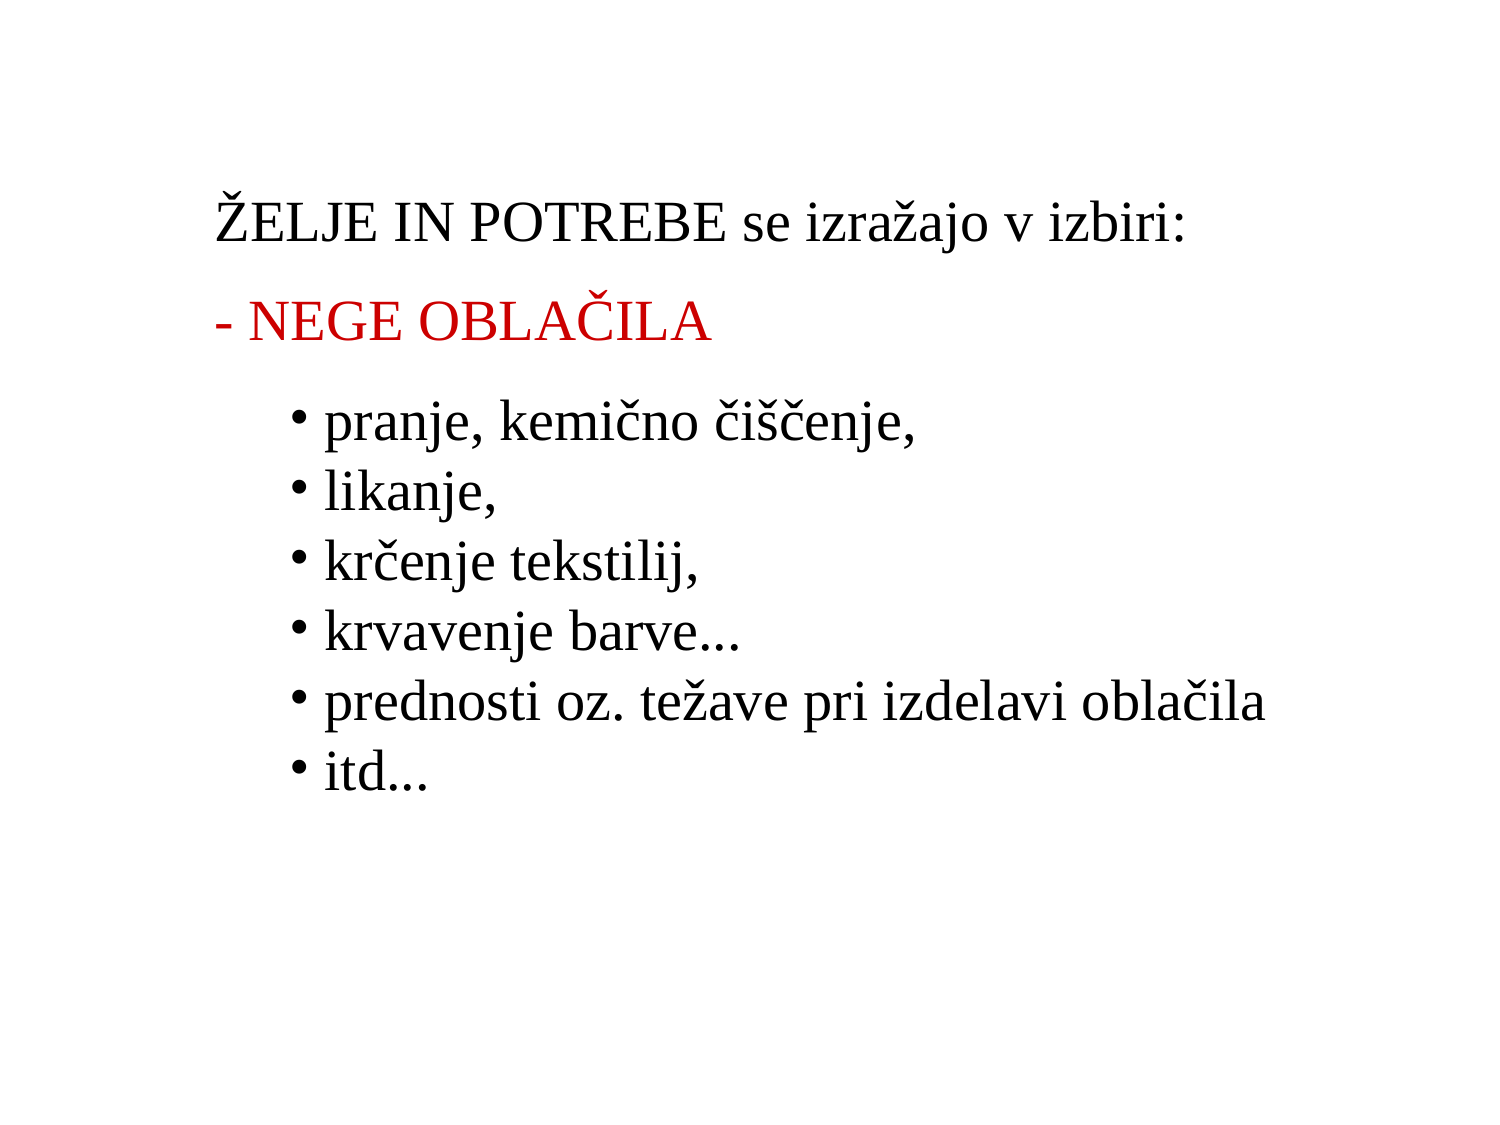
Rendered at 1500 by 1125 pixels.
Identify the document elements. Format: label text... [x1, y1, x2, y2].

text_box ŽELJE IN POTREBE se izražajo v izbiri: - NEGE OBLAČILA pranje, kemično čiščenje, likanje, krčenje tekstilij, krvavenje barve... prednosti oz. težave pri izdelavi oblačila itd... [200, 174, 1401, 811]
